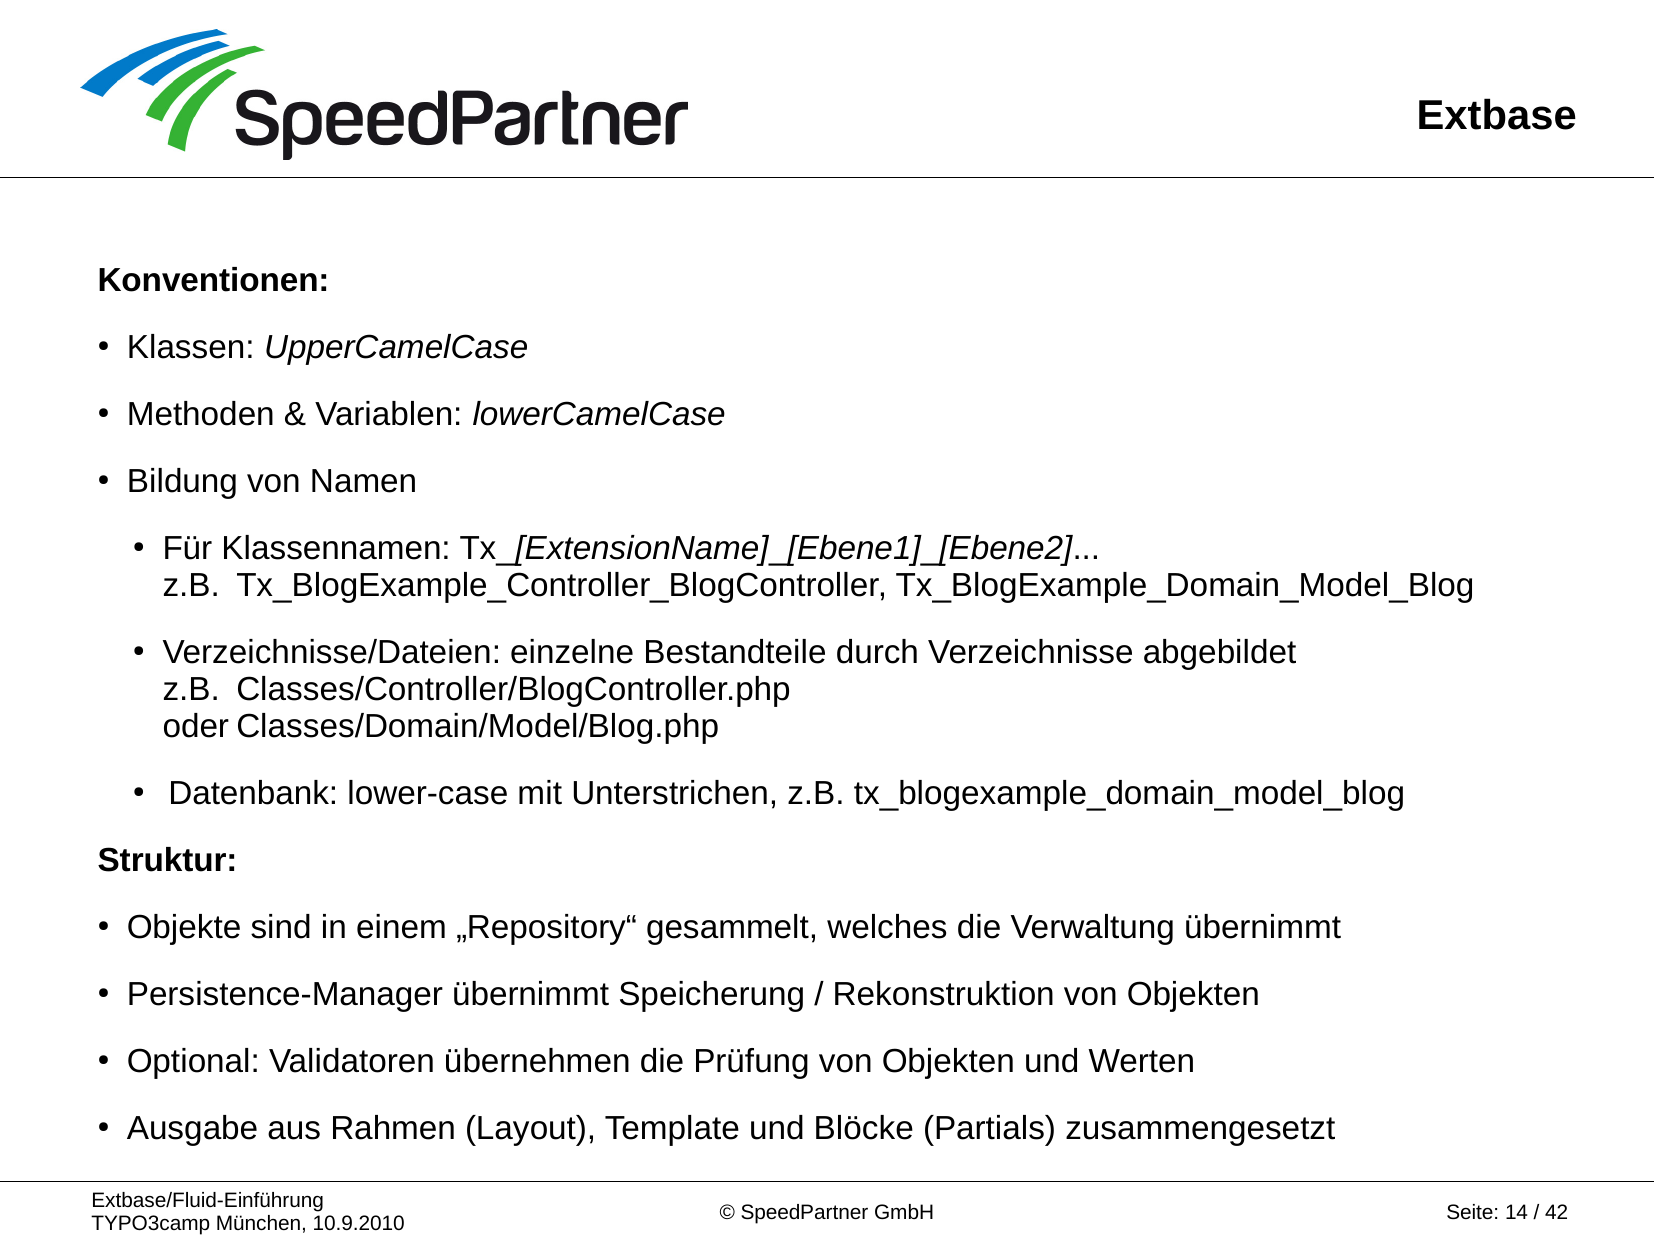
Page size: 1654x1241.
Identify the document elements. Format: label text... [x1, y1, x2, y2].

title Extbase [590, 70, 1577, 160]
text_box Konventionen: Klassen: UpperCamelCase Methoden & Variablen: lowerCamelCase Bildung von Namen Für Klassennamen: Tx_[ExtensionName]_[Ebene1]_[Ebene2]... z.B. Tx_BlogExample_Controller_BlogController, Tx_BlogExample_Domain_Model_Blog Verzeichnisse/Dateien: einzelne Bestandteile durch Verzeichnisse abgebildet z.B. Classes/Controller/BlogController.php oder Classes/Domain/Model/Blog.php Datenbank: lower-case mit Unterstrichen, z.B. tx_blogexample_domain_model_blog Struktur: Objekte sind in einem „Repository“ gesammelt, welches die Verwaltung übernimmt Persistence-Manager übernimmt Speicherung / Rekonstruktion von Objekten Optional: Validatoren übernehmen die Prüfung von Objekten und Werten Ausgabe aus Rahmen (Layout), Template und Blöcke (Partials) zusammengesetzt [82, 253, 1565, 1155]
picture [80, 29, 688, 160]
